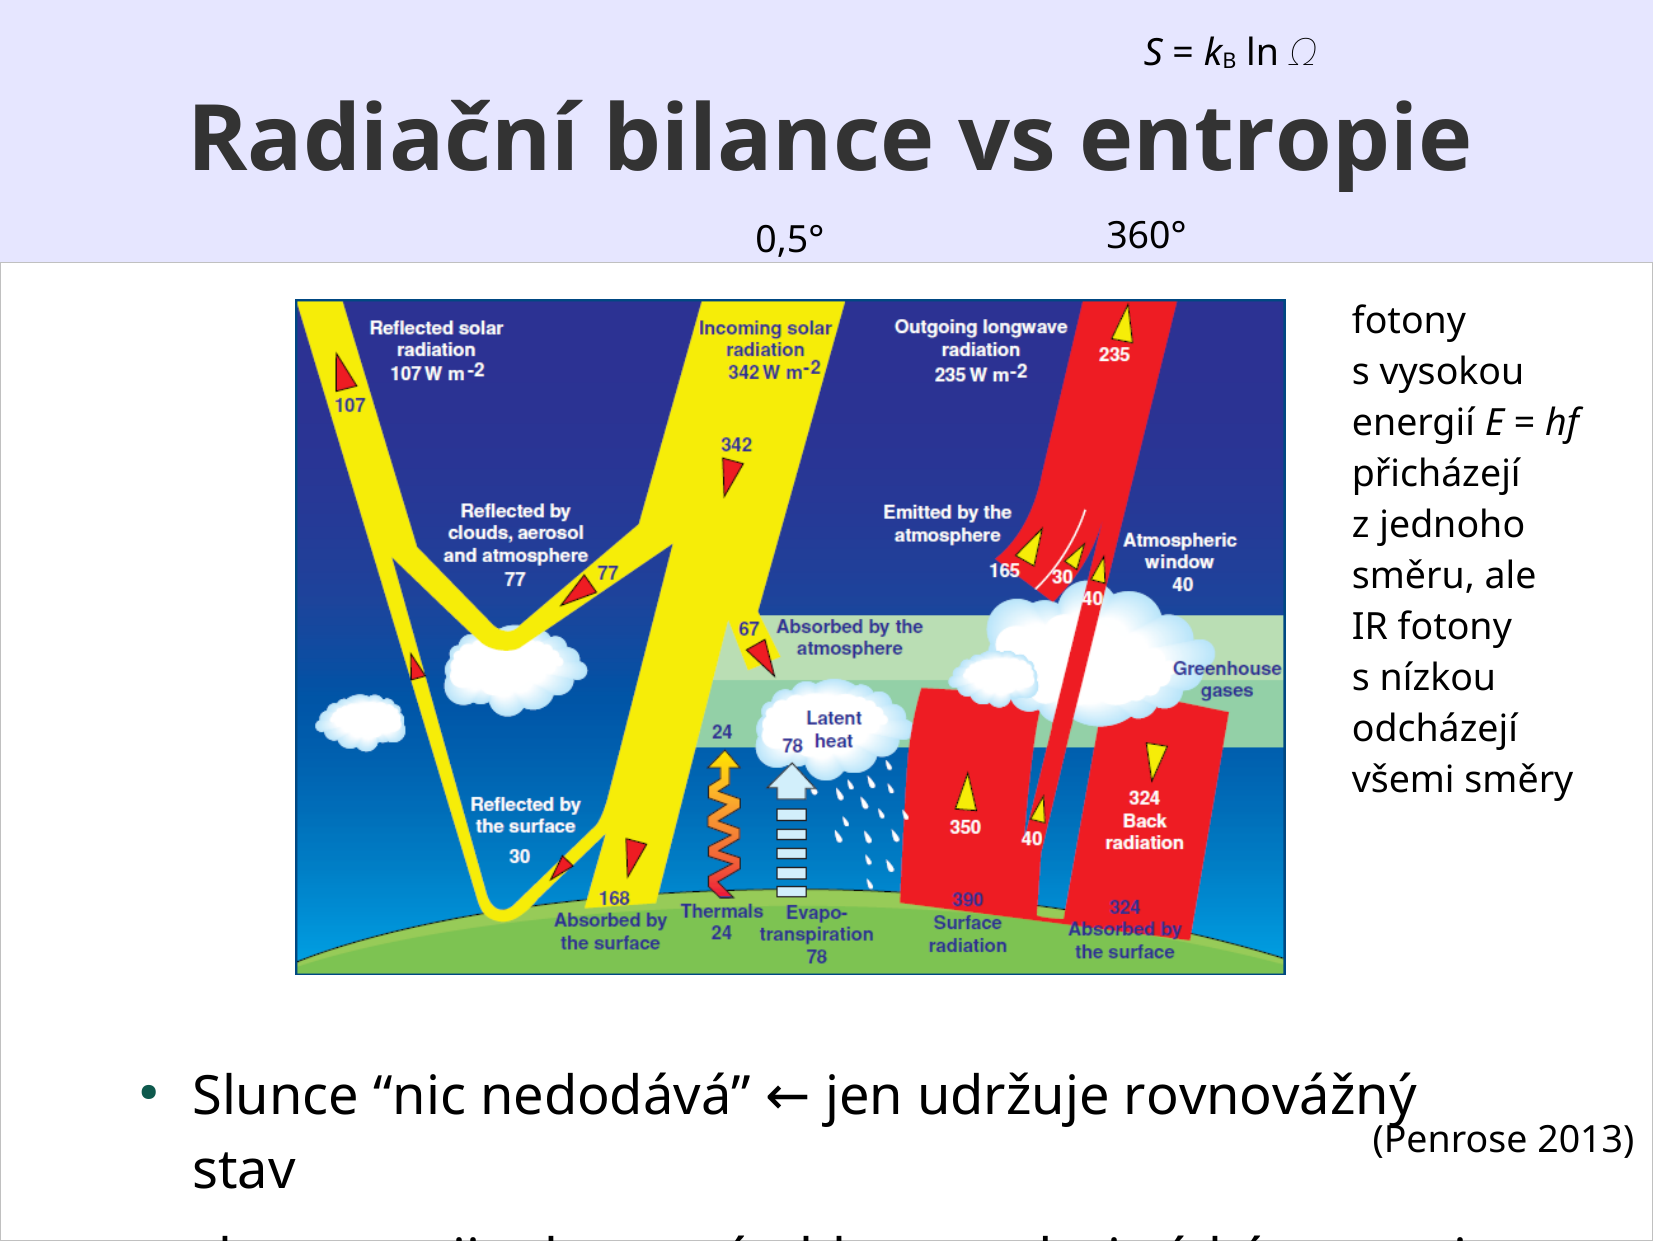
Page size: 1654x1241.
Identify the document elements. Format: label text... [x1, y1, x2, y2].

title Radiační bilance vs entropie [124, 31, 1536, 239]
text_box 0,5° [740, 204, 830, 267]
text_box fotony s vysokou energií E = hf přicházejí z jednoho směru, ale IR fotony s nízkou odcházejí všemi směry [1337, 285, 1608, 1120]
picture [295, 299, 1286, 976]
text_box S = kB ln Ω [1128, 17, 1316, 80]
text_box 360° [1091, 201, 1191, 264]
list Slunce “nic nedodává” ← jen udržuje rovnovážný stav skvrna na jinak temné obloze = zdroj nízké entropie [121, 344, 1357, 1165]
text_box (Penrose 2013) [1357, 1104, 1619, 1167]
